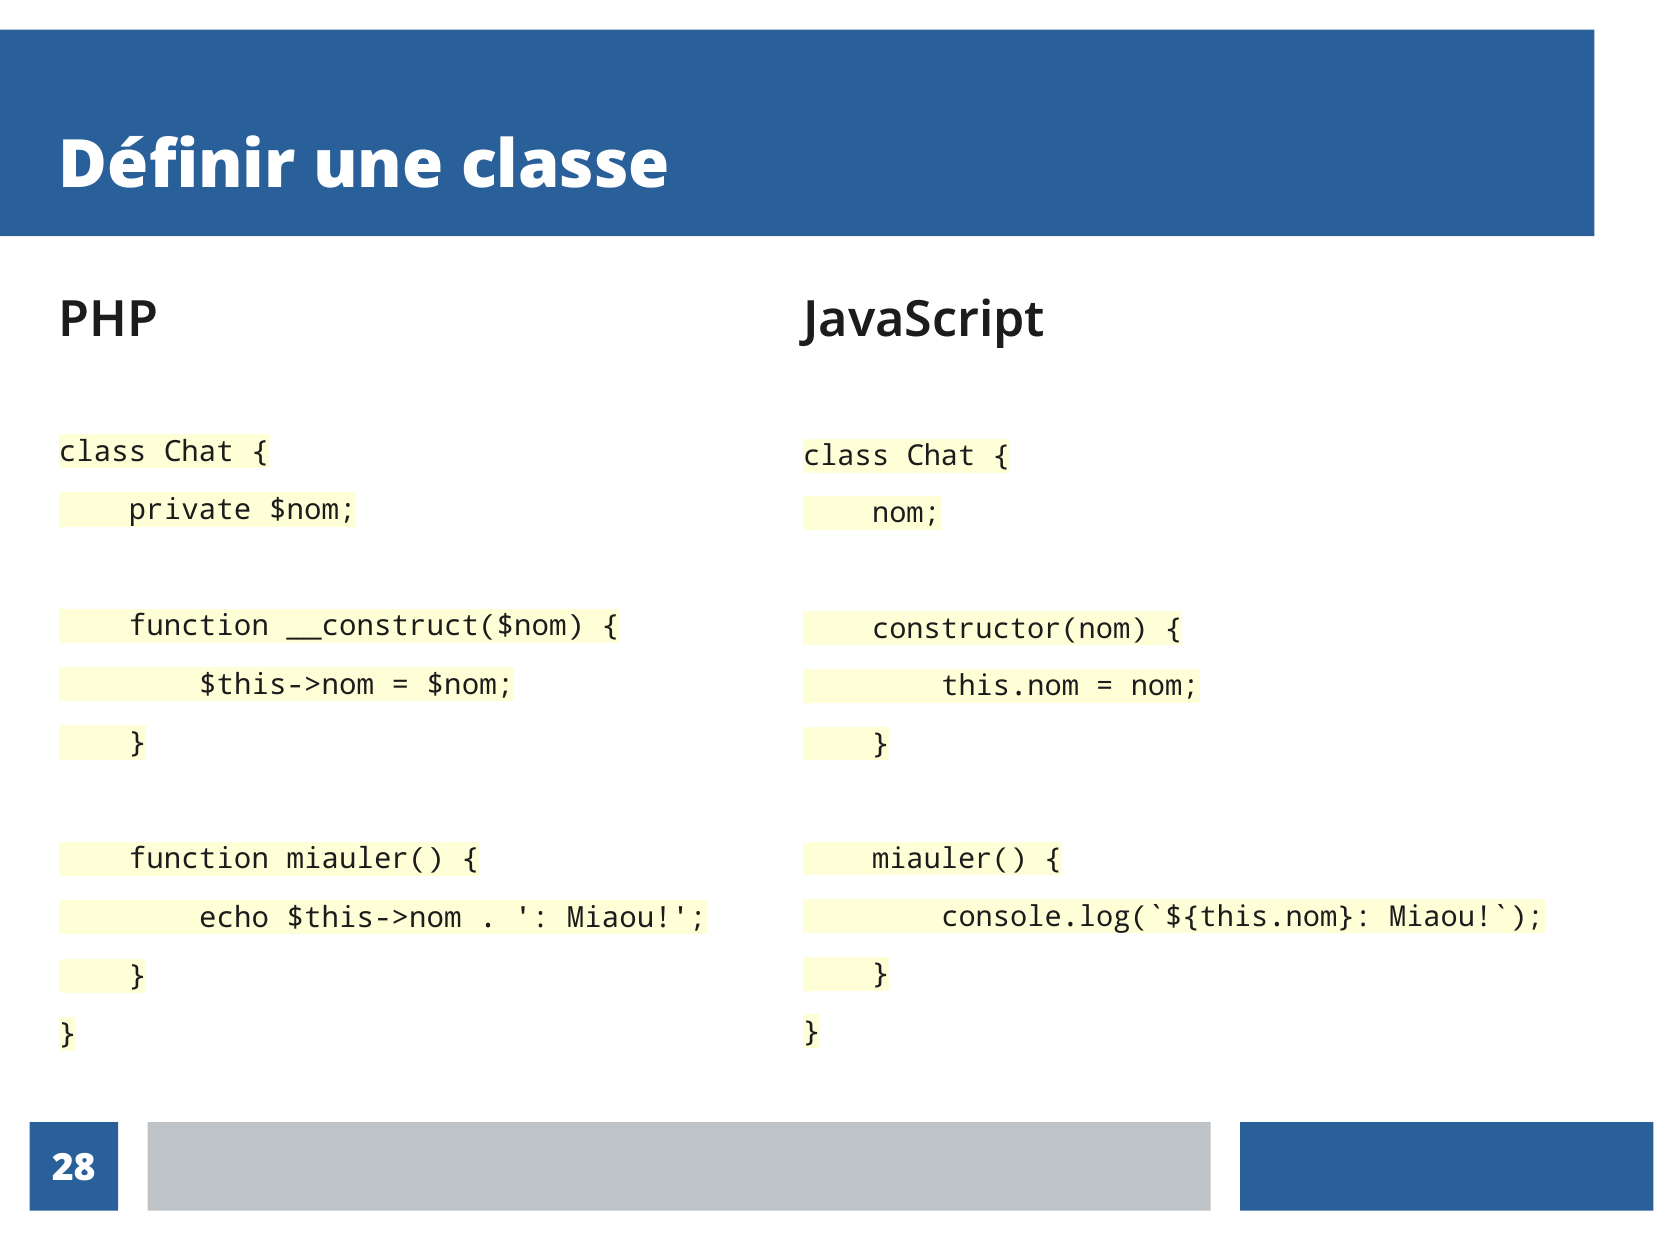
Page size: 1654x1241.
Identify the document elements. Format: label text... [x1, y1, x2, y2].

list JavaScript class Chat { nom; constructor(nom) { this.nom = nom; } miauler() { console.log(`${this.nom}: Miaou!`); } } [803, 283, 1566, 1111]
title Définir une classe [59, 59, 1595, 207]
list PHP class Chat { private $nom; function __construct($nom) { $this->nom = $nom; } function miauler() { echo $this->nom . ': Miaou!'; } } [59, 283, 756, 1093]
